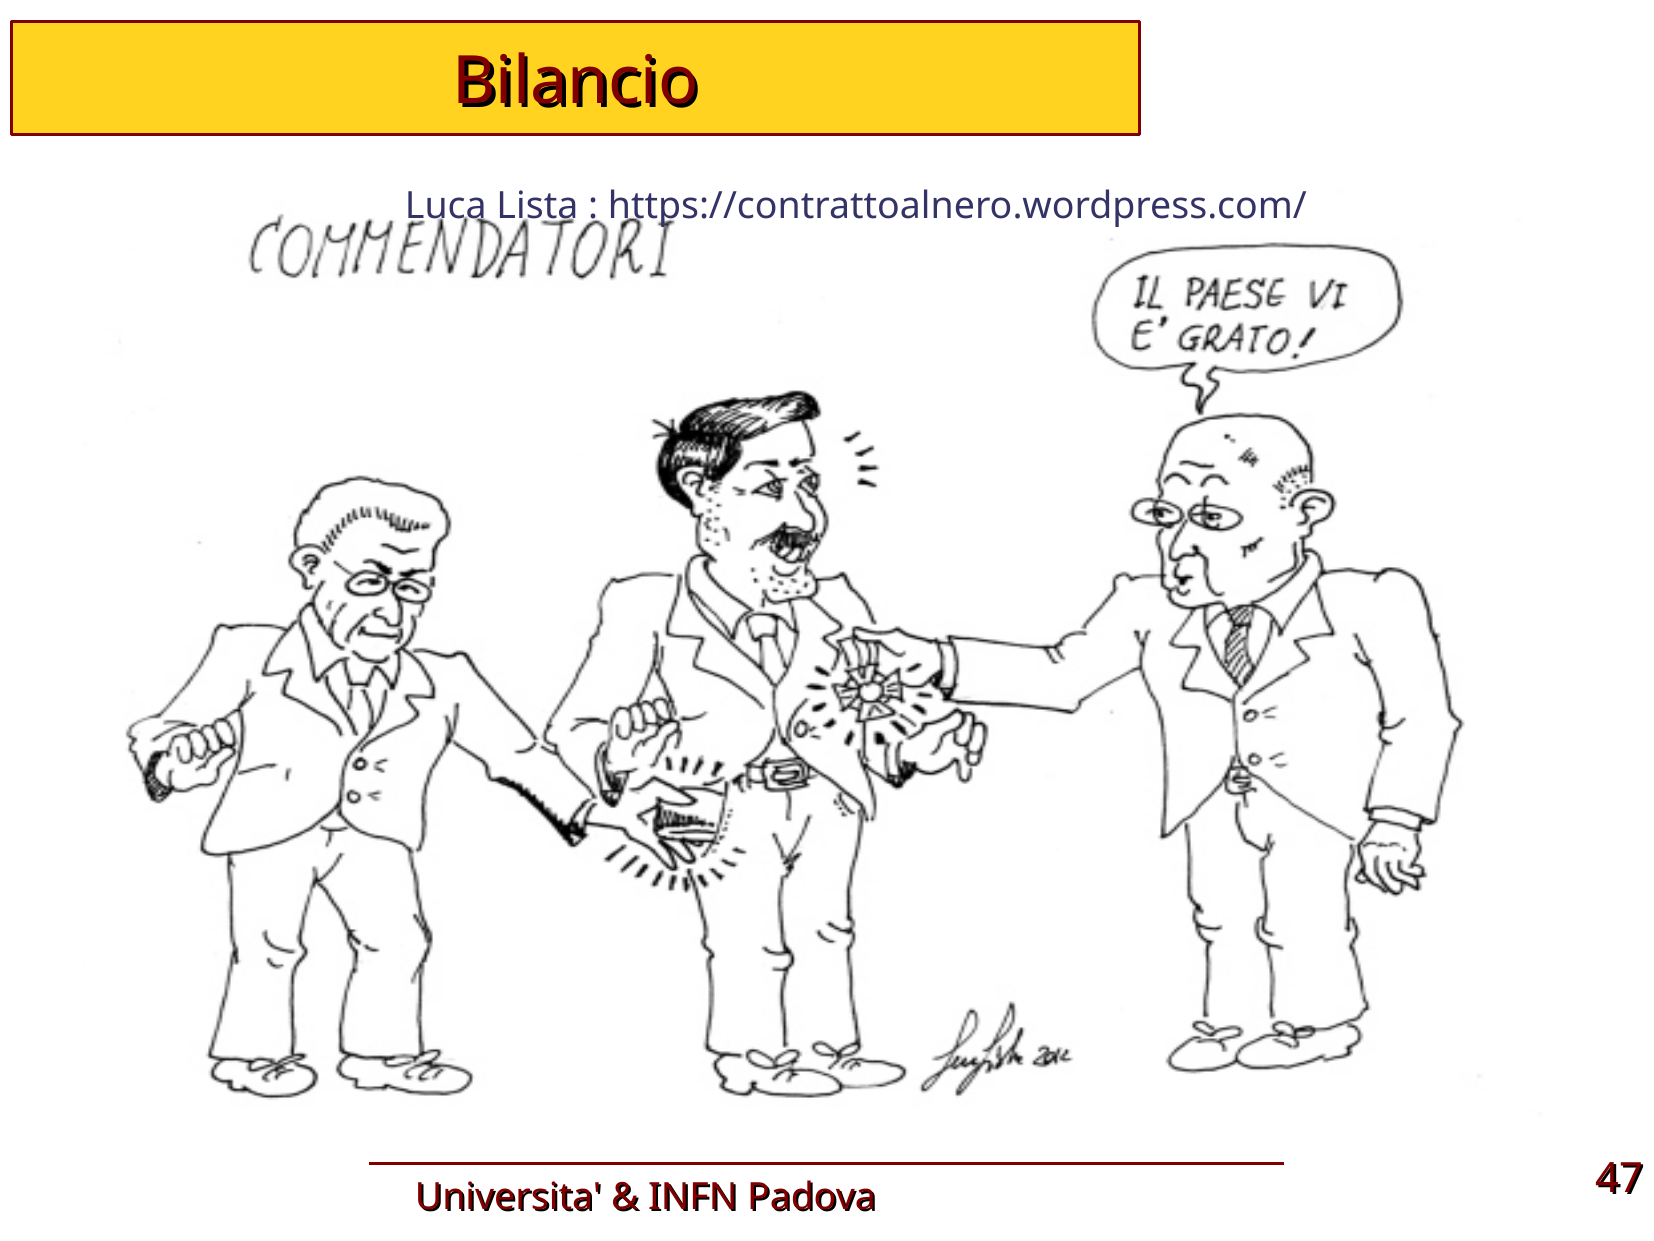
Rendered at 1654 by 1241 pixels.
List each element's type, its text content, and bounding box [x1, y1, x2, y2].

title Bilancio [11, 21, 1140, 135]
picture [82, 270, 1542, 1123]
list Luca Lista : https://contrattoalnero.wordpress.com/ [0, 153, 1654, 270]
